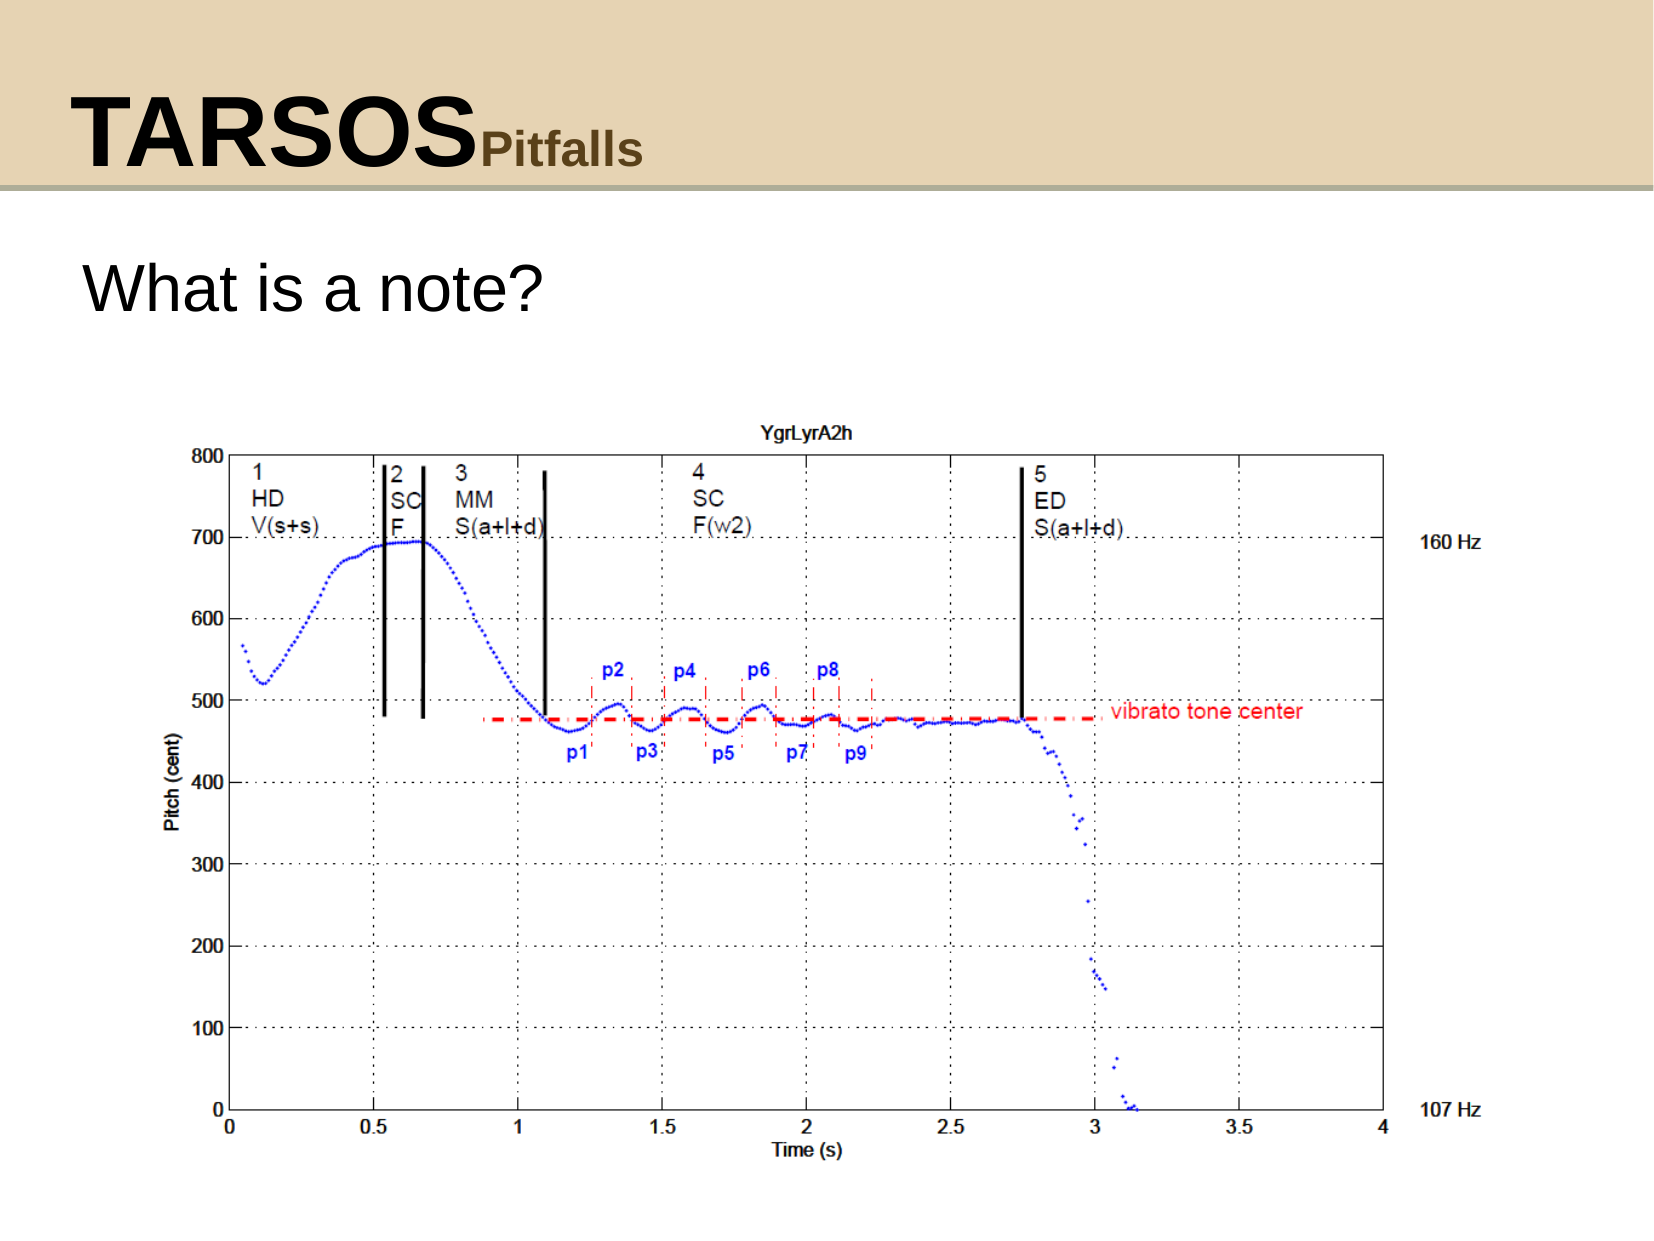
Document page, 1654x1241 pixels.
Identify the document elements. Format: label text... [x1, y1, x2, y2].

picture [150, 412, 1487, 1164]
title TARSOSPitfalls [0, 0, 1654, 188]
subtitle What is a note? [82, 290, 1571, 1109]
